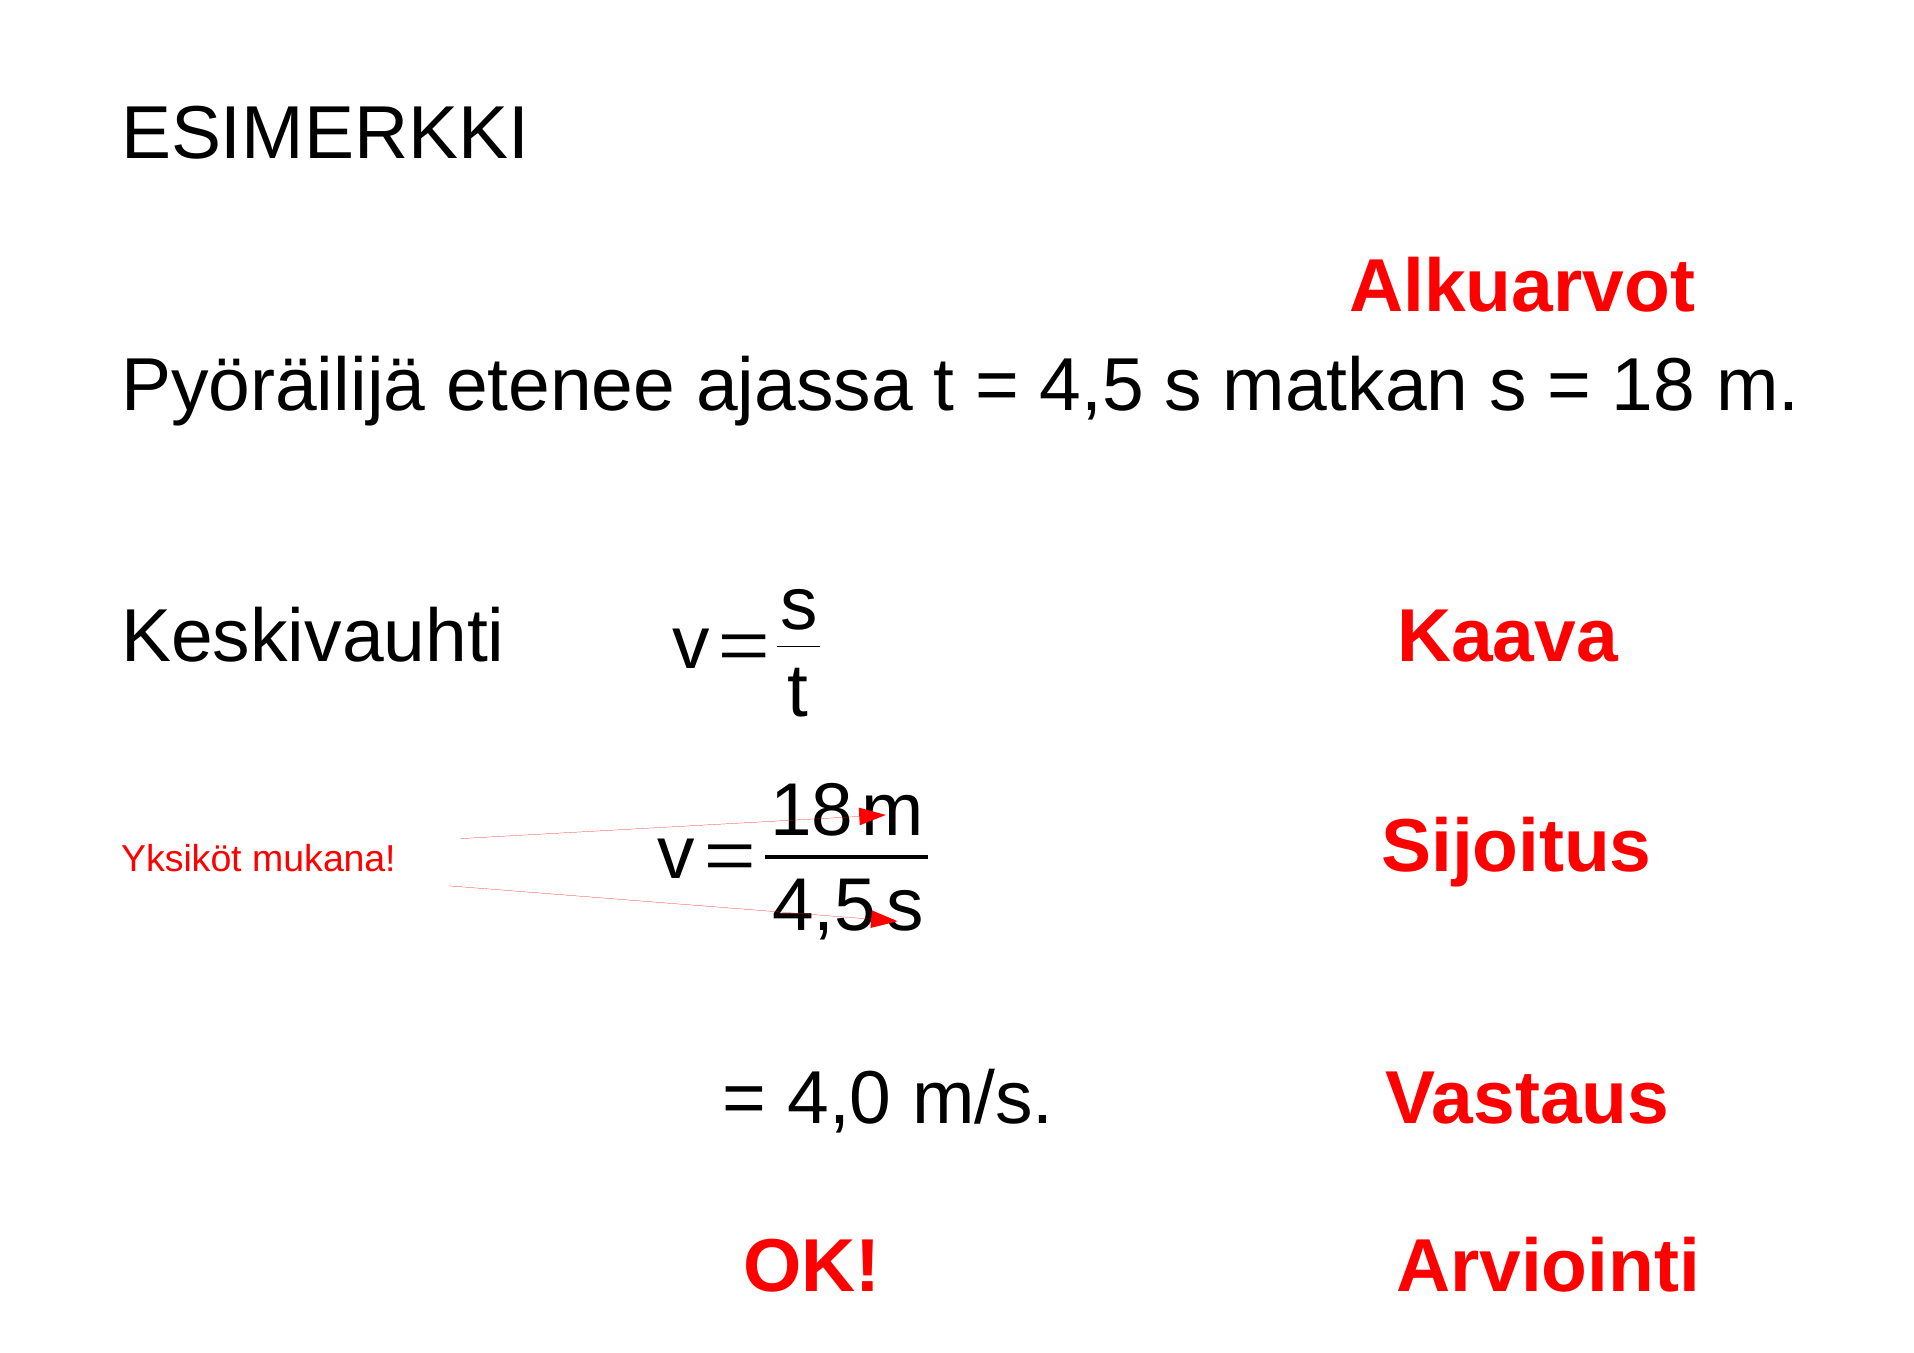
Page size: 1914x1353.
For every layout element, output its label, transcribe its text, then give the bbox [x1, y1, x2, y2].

text_box ESIMERKKI Pyöräilijä etenee ajassa t = 4,5 s matkan s = 18 m. Keskivauhti Kaava Yksiköt mukana! Sijoitus = 4,0 m/s. Vastaus OK! Arviointi [106, 82, 1831, 1316]
chart [649, 767, 938, 946]
text_box Alkuarvot [1334, 236, 1711, 336]
chart [663, 561, 827, 733]
